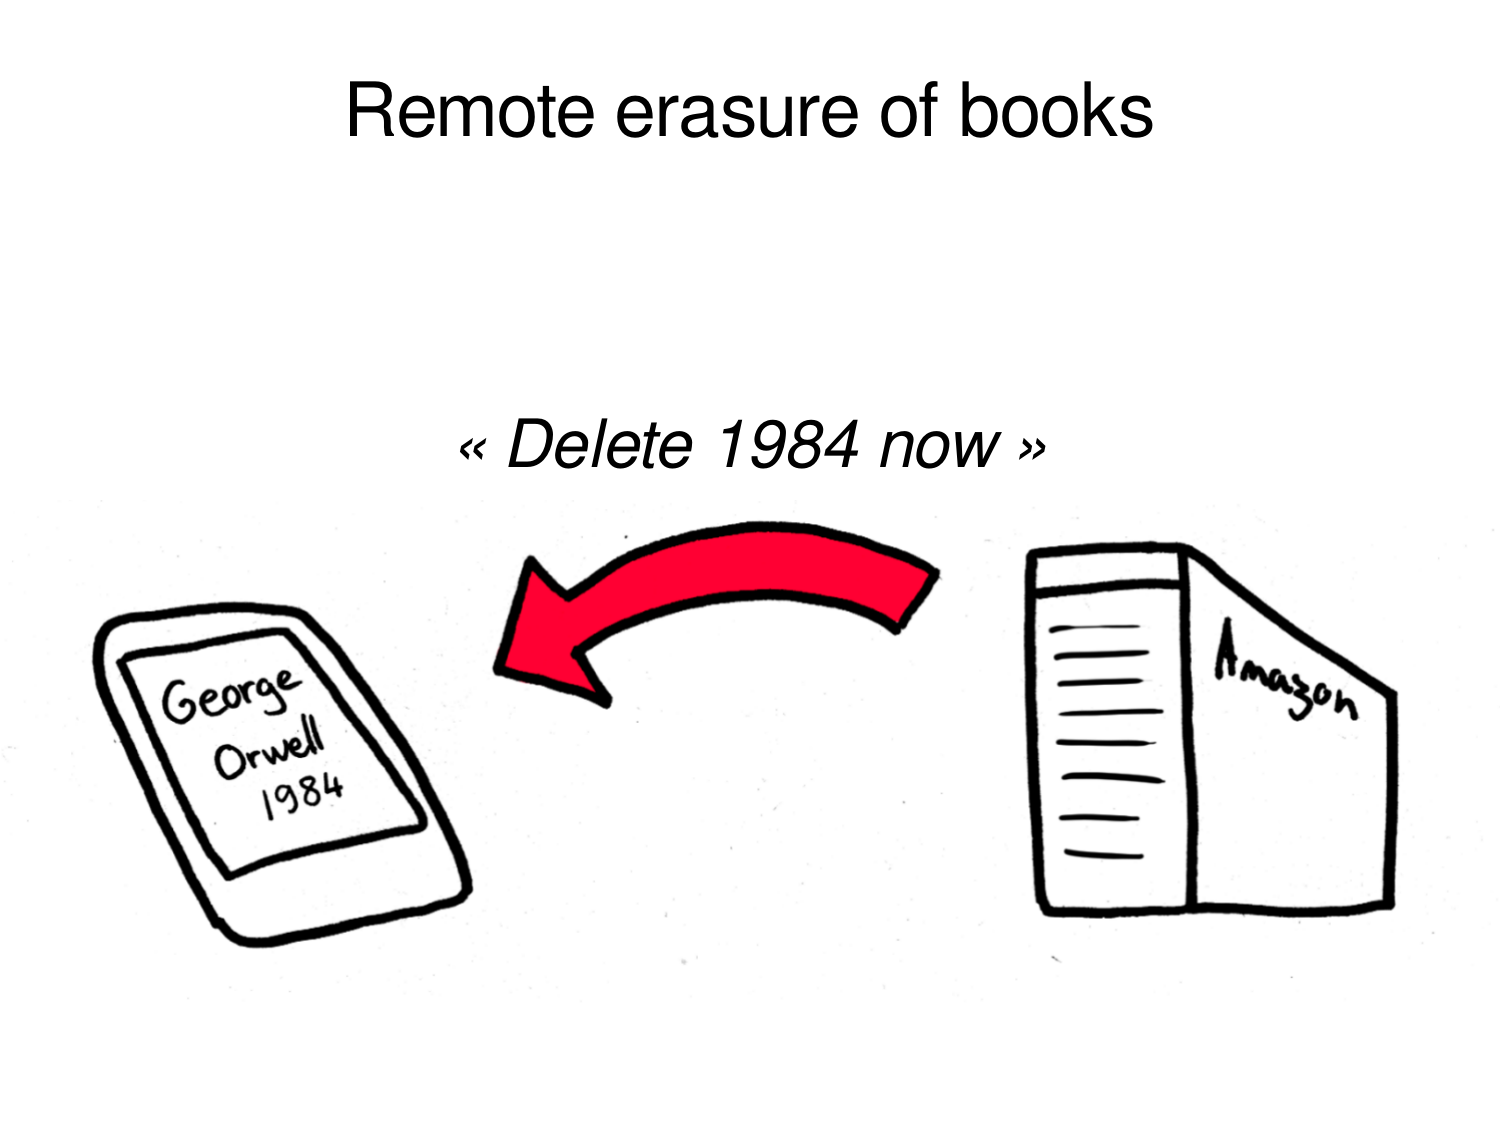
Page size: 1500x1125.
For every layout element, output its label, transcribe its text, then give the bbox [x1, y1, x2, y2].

text_box Remote erasure of books [82, 60, 1418, 158]
picture [0, 500, 1500, 1003]
text_box « Delete 1984 now » [41, 366, 1459, 500]
